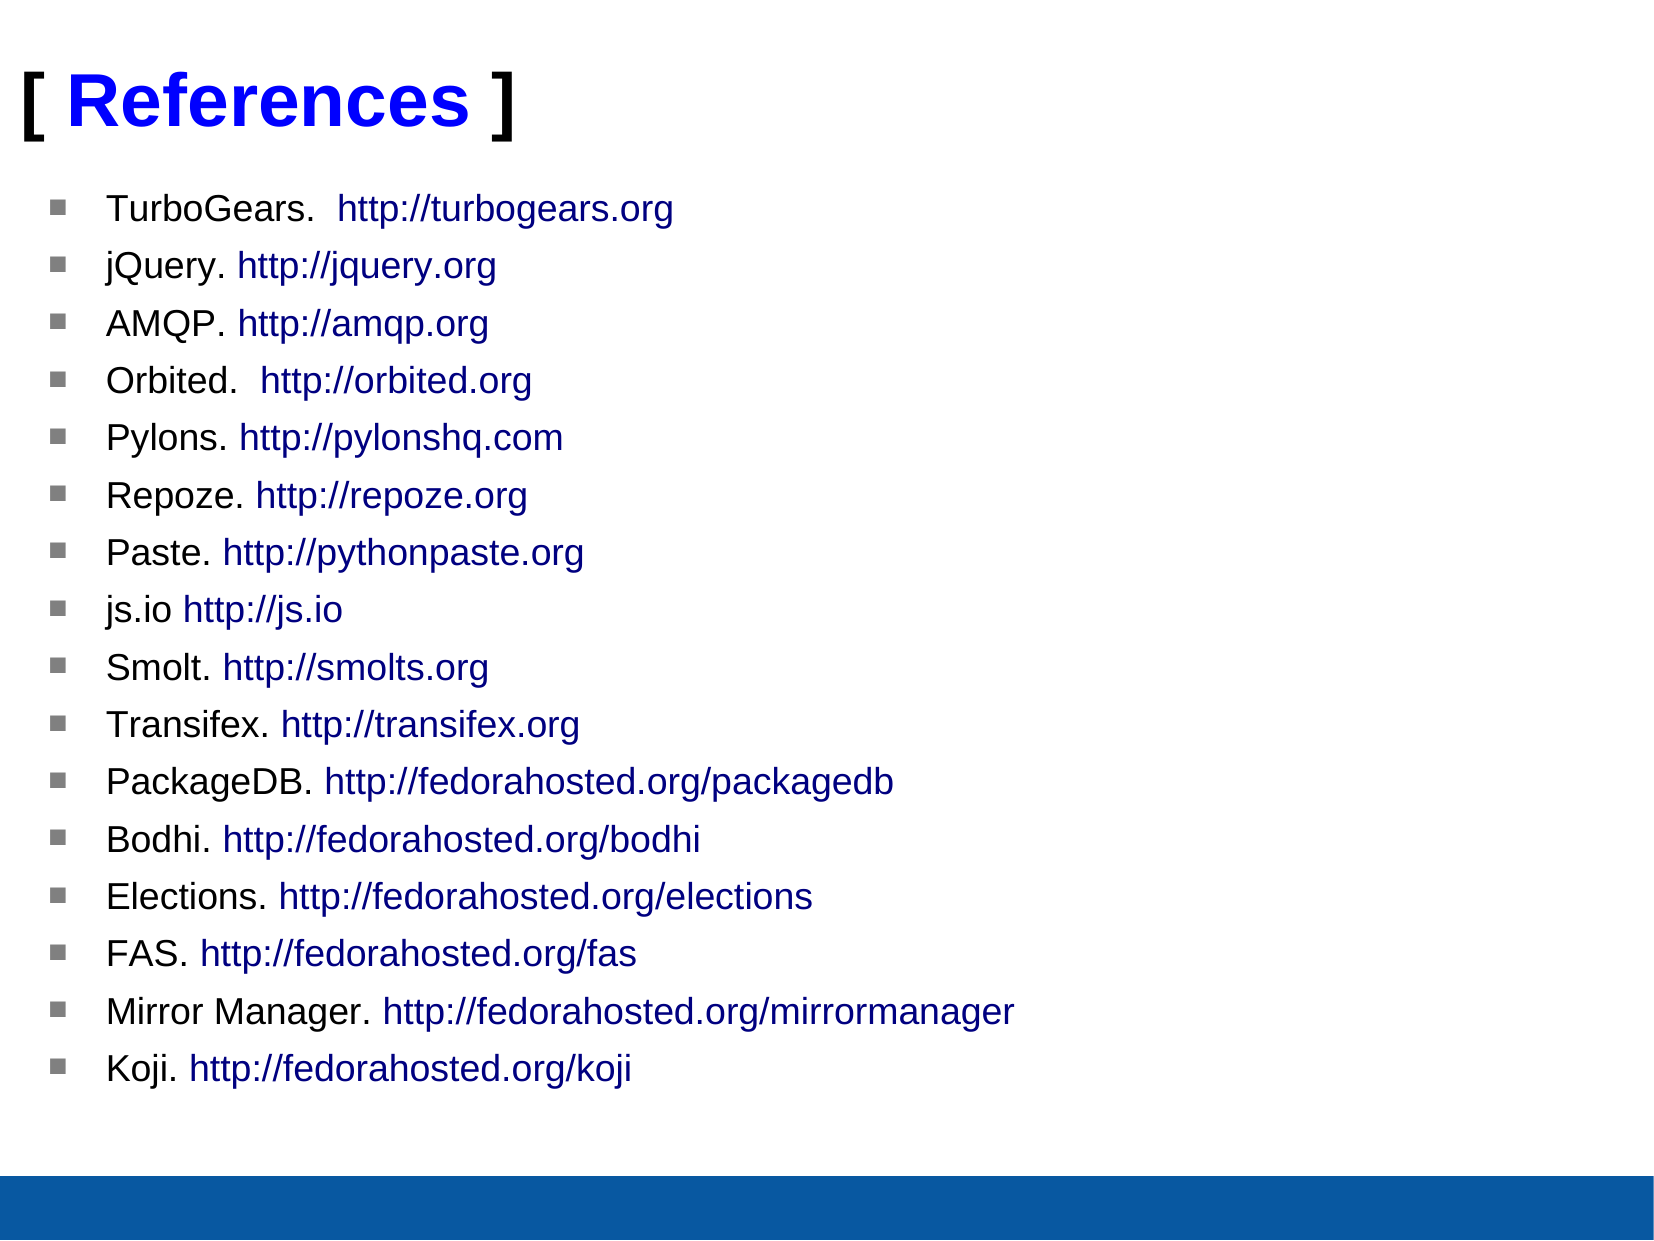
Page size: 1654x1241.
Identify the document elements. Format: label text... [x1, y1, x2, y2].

title [ References ] [0, 45, 1405, 155]
list TurboGears. http://turbogears.org jQuery. http://jquery.org AMQP. http://amqp.org Orbited. http://orbited.org Pylons. http://pylonshq.com Repoze. http://repoze.org Paste. http://pythonpaste.org js.io http://js.io Smolt. http://smolts.org Transifex. http://transifex.org PackageDB. http://fedorahosted.org/packagedb Bodhi. http://fedorahosted.org/bodhi Elections. http://fedorahosted.org/elections FAS. http://fedorahosted.org/fas Mirror Manager. http://fedorahosted.org/mirrormanager Koji. http://fedorahosted.org/koji [50, 187, 1395, 1090]
picture [0, 1176, 1654, 1240]
